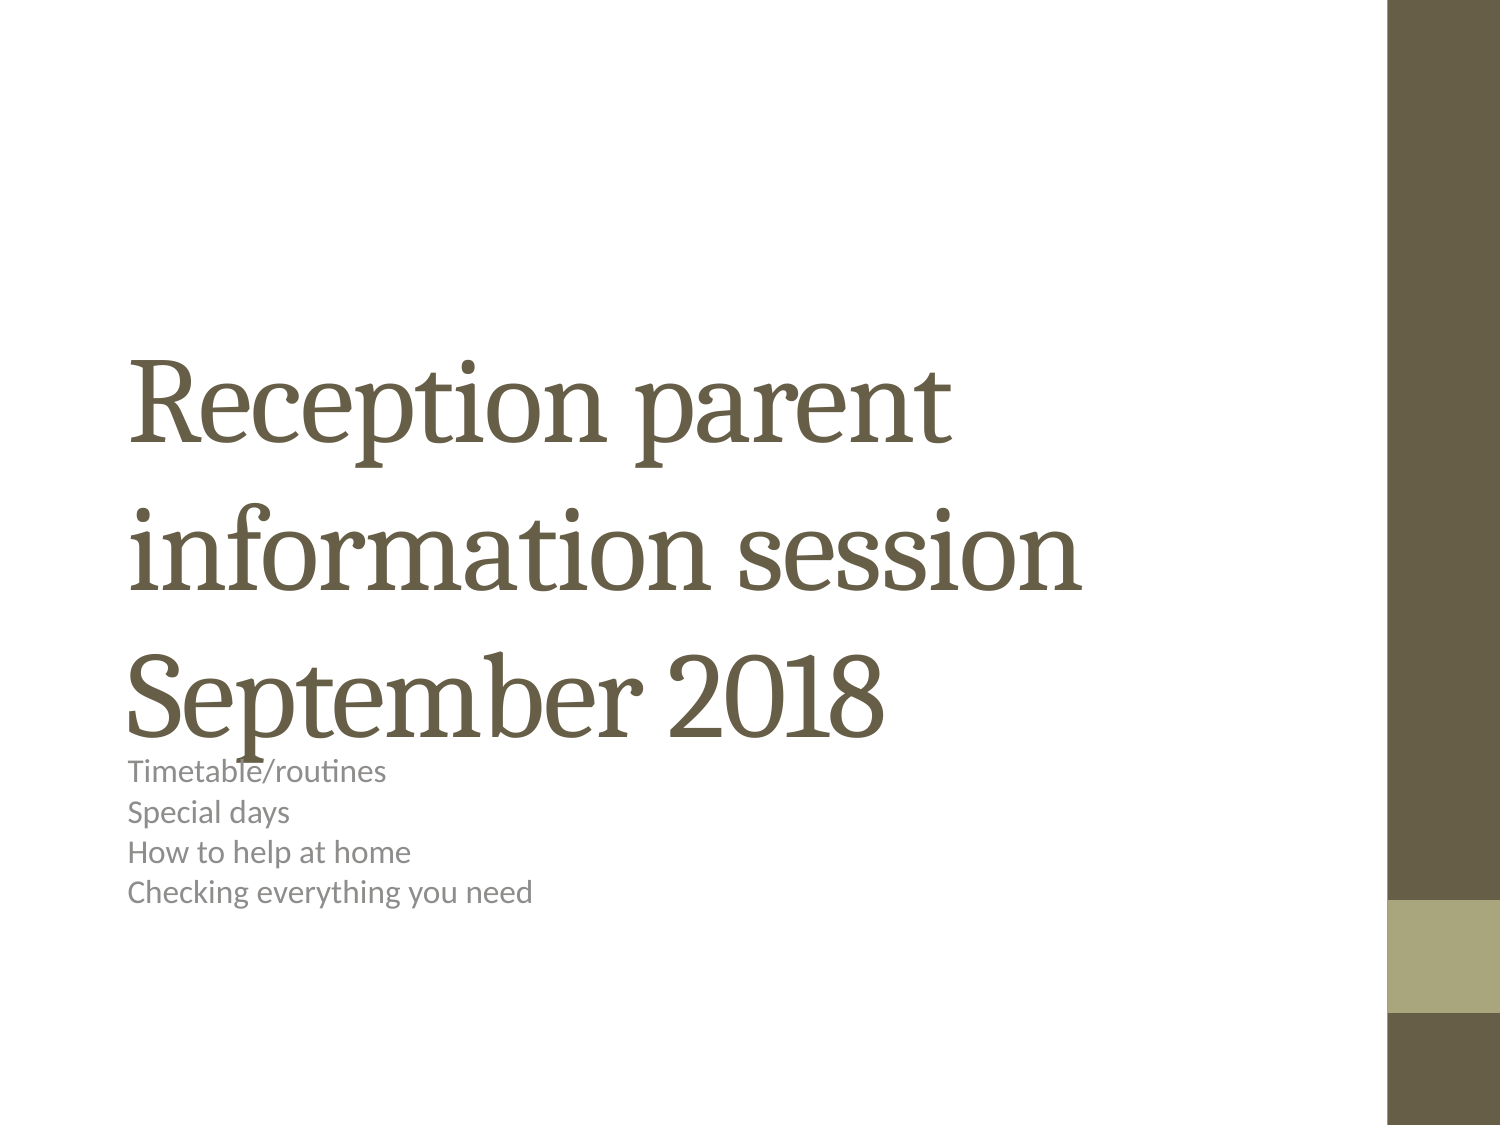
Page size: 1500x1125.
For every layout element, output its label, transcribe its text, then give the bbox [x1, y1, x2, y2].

title Reception parent information session September 2018 [112, 312, 1351, 739]
subtitle Timetable/routines Special days How to help at home Checking everything you need [112, 750, 1173, 925]
